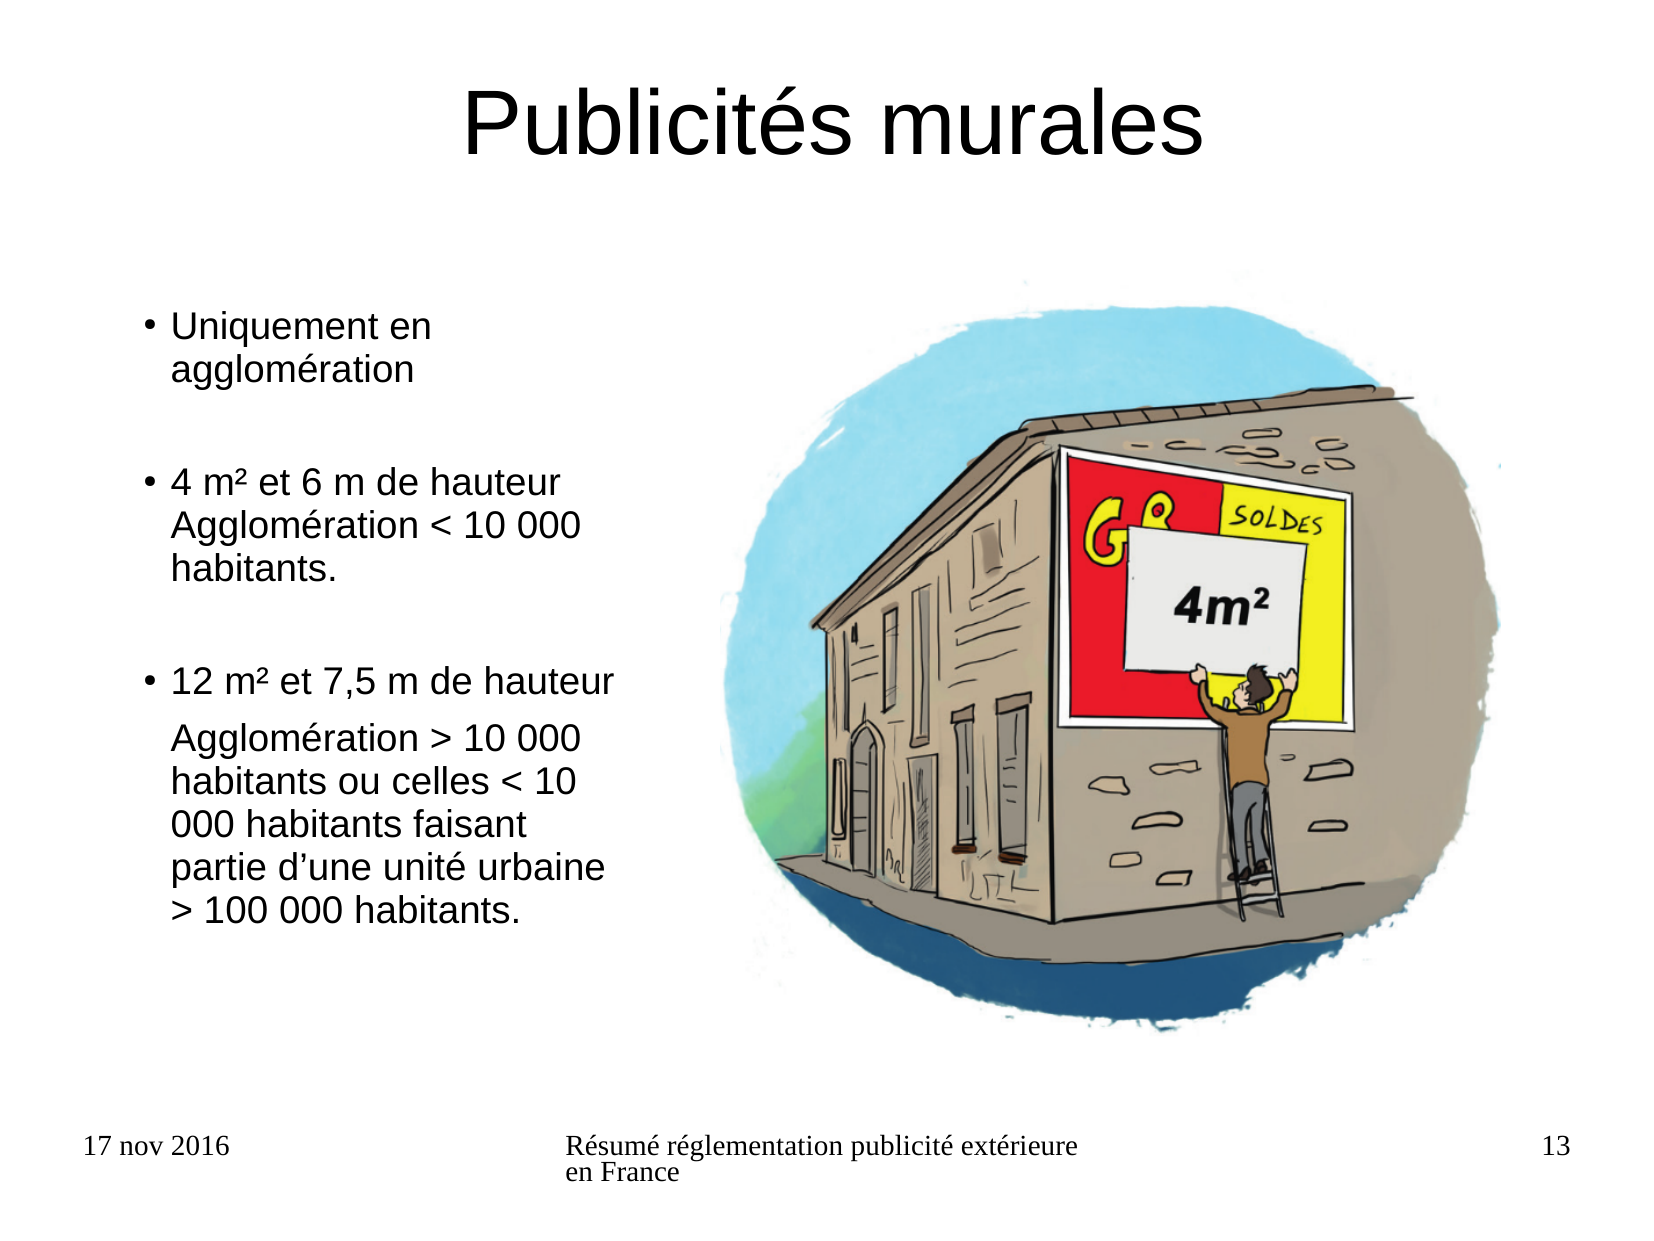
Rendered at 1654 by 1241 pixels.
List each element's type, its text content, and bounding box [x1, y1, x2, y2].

title Publicités murales [90, 19, 1579, 226]
text_box Uniquement en agglomération 4 m² et 6 m de hauteur Agglomération < 10 000 habitants. 12 m² et 7,5 m de hauteur Agglomération > 10 000 habitants ou celles < 10 000 habitants faisant partie d’une unité urbaine > 100 000 habitants. [30, 304, 616, 961]
picture [720, 269, 1501, 1049]
